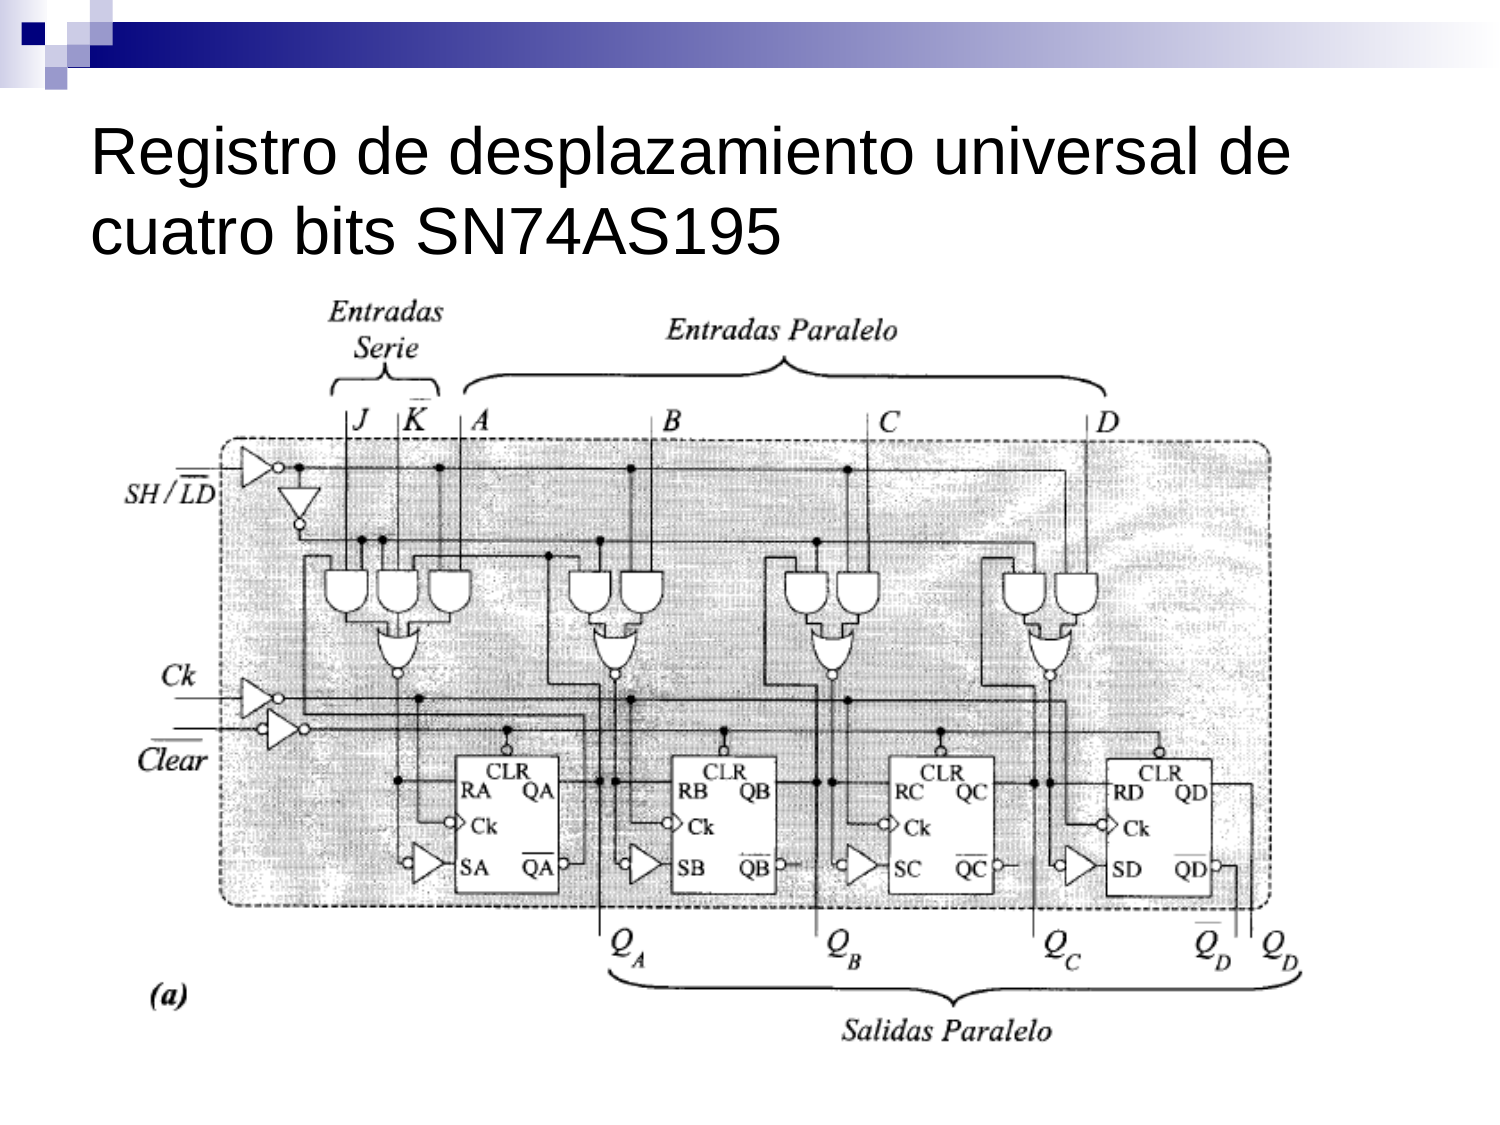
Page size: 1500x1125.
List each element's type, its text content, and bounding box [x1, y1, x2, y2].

picture [112, 300, 1347, 1061]
title Registro de desplazamiento universal de cuatro bits SN74AS195 [75, 75, 1426, 300]
